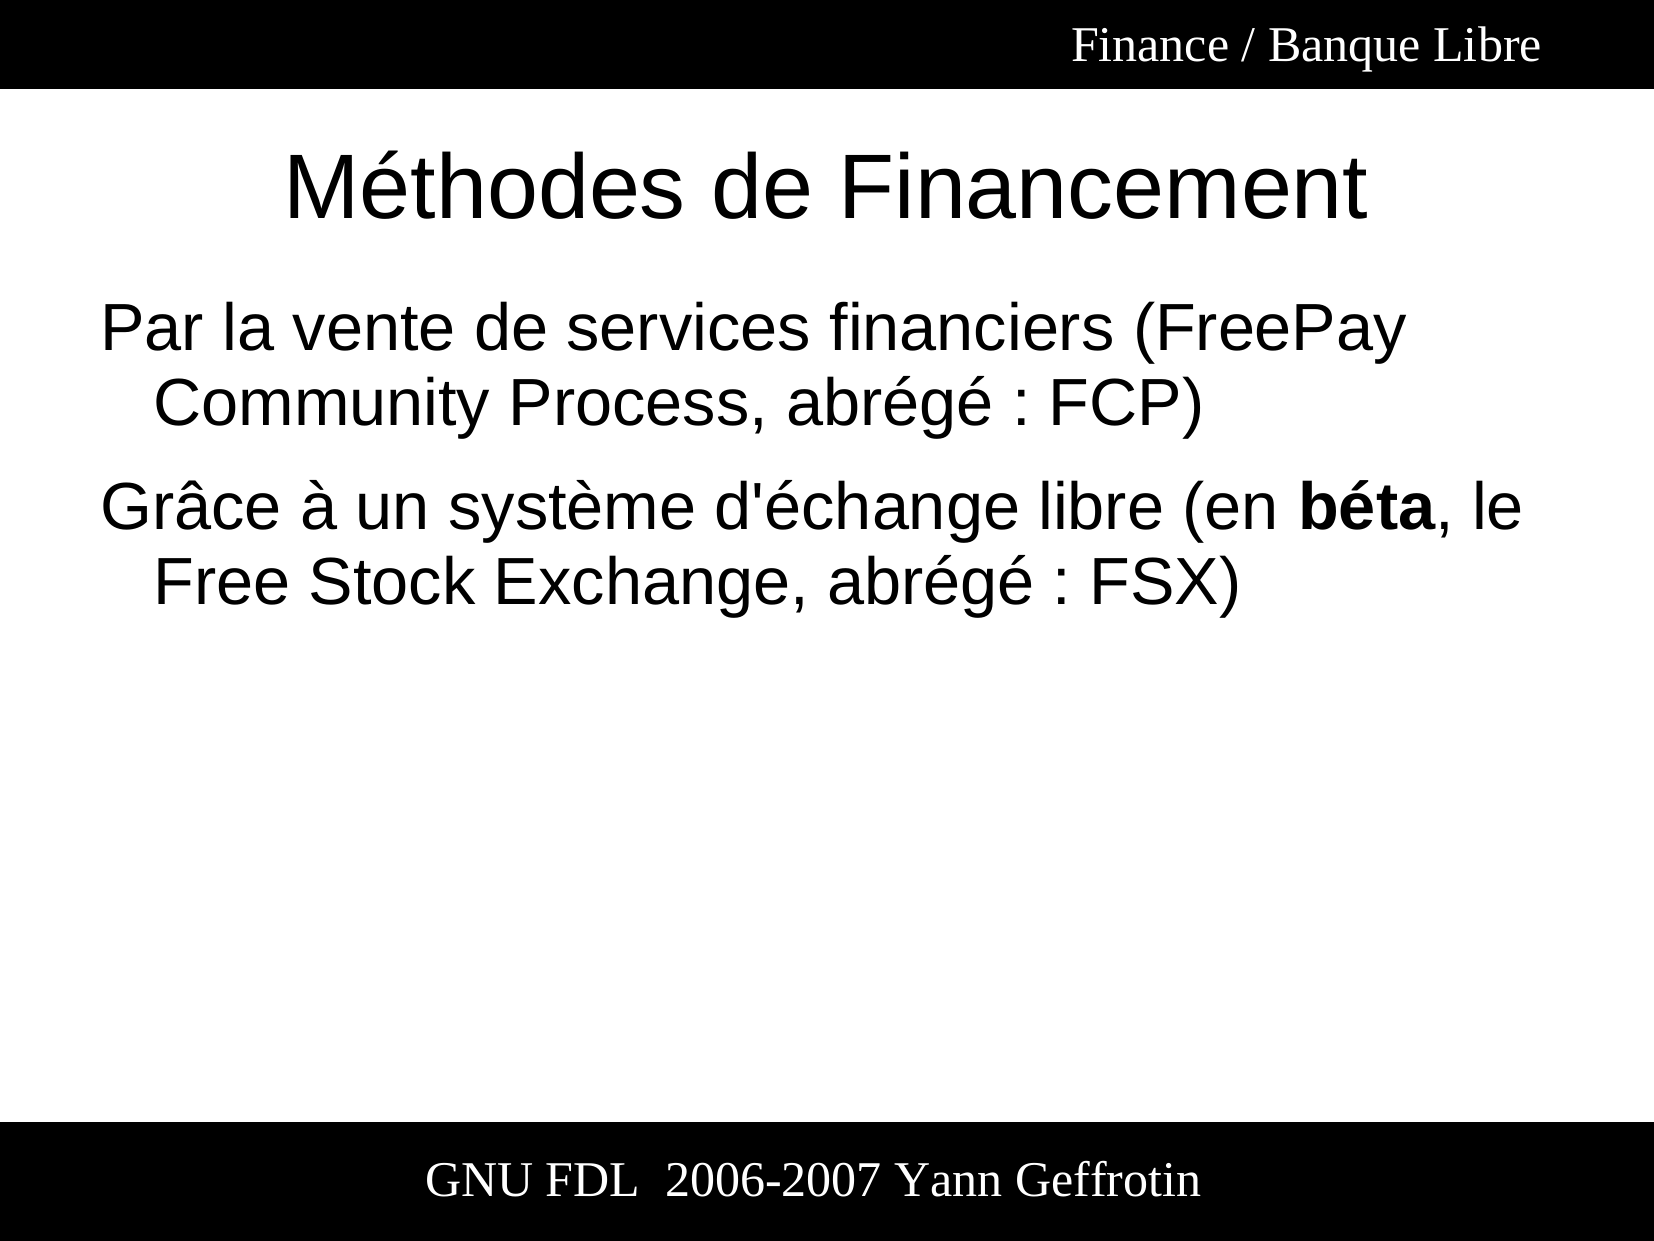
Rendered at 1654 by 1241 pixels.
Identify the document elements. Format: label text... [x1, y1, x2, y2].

title Méthodes de Financement [82, 118, 1571, 257]
list Par la vente de services financiers (FreePay Community Process, abrégé : FCP) Grâce à un système d'échange libre (en béta, le Free Stock Exchange, abrégé : FSX) [82, 290, 1571, 1109]
